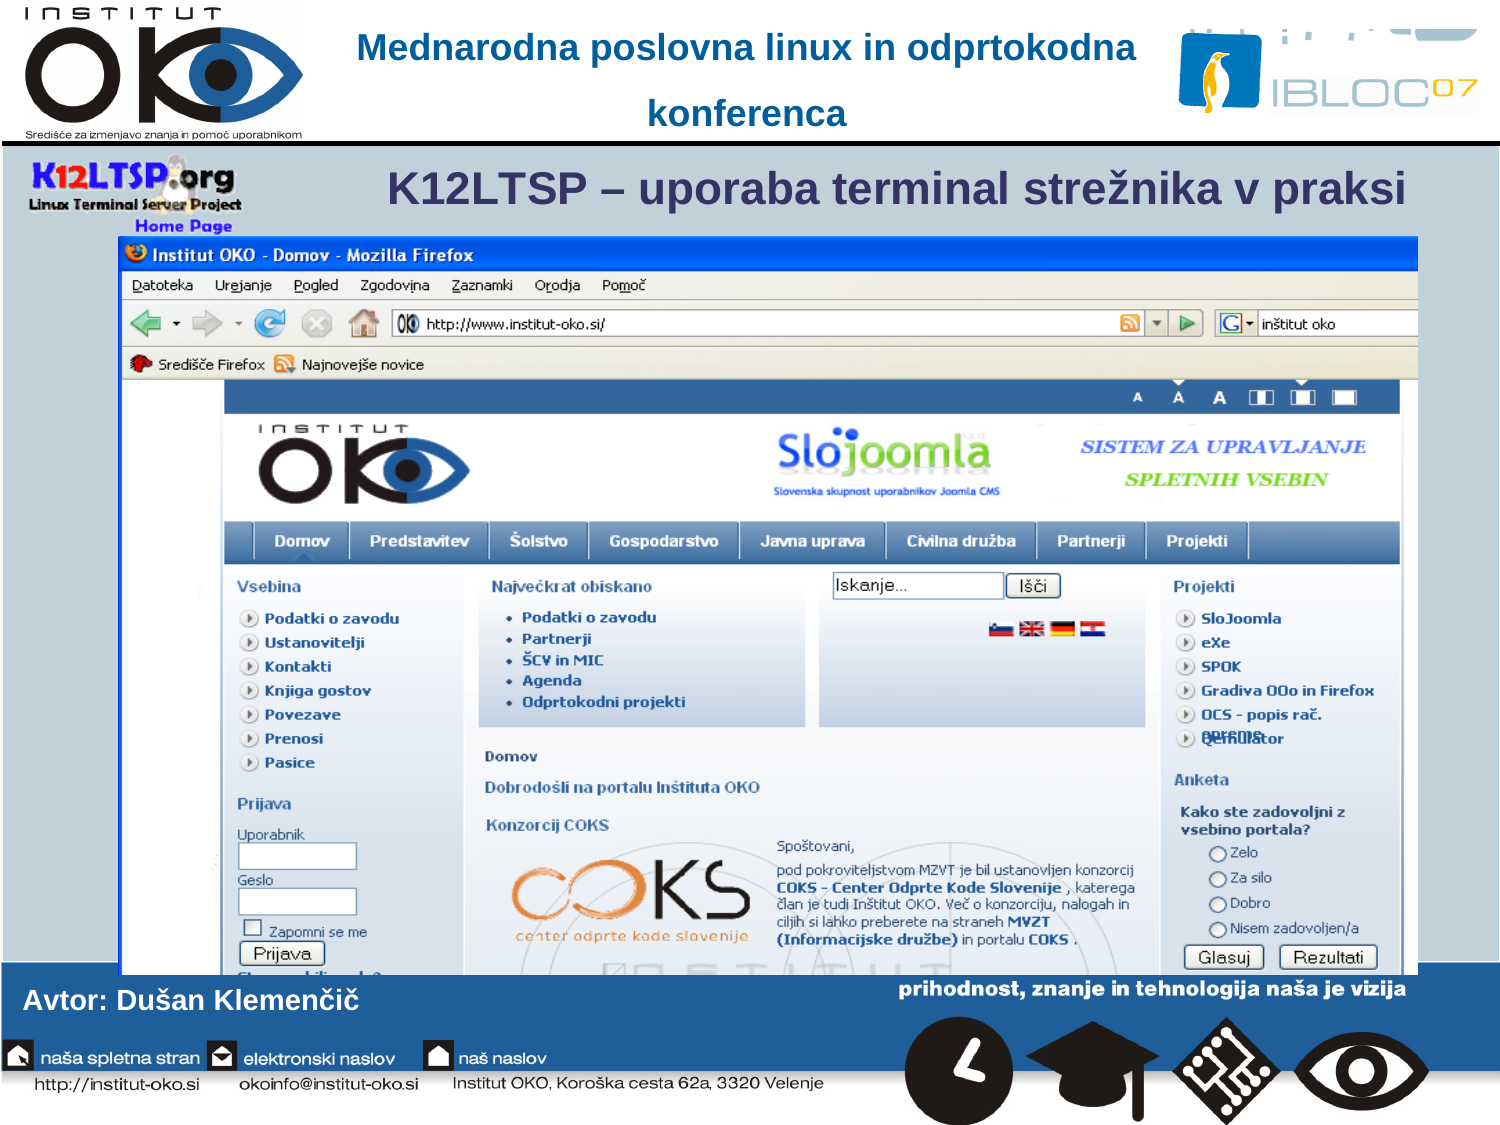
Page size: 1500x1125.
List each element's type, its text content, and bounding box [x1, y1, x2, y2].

picture [1177, 29, 1479, 119]
title K12LTSP – uporaba terminal strežnika v praksi [348, 130, 1447, 249]
picture [1, 153, 1500, 1125]
text_box Mednarodna poslovna linux in odprtokodna konferenca [326, 19, 1178, 141]
chart [1418, 146, 1500, 962]
chart [1, 142, 348, 962]
picture [25, 7, 303, 140]
text_box Avtor: Dušan Klemenčič [7, 976, 433, 1025]
